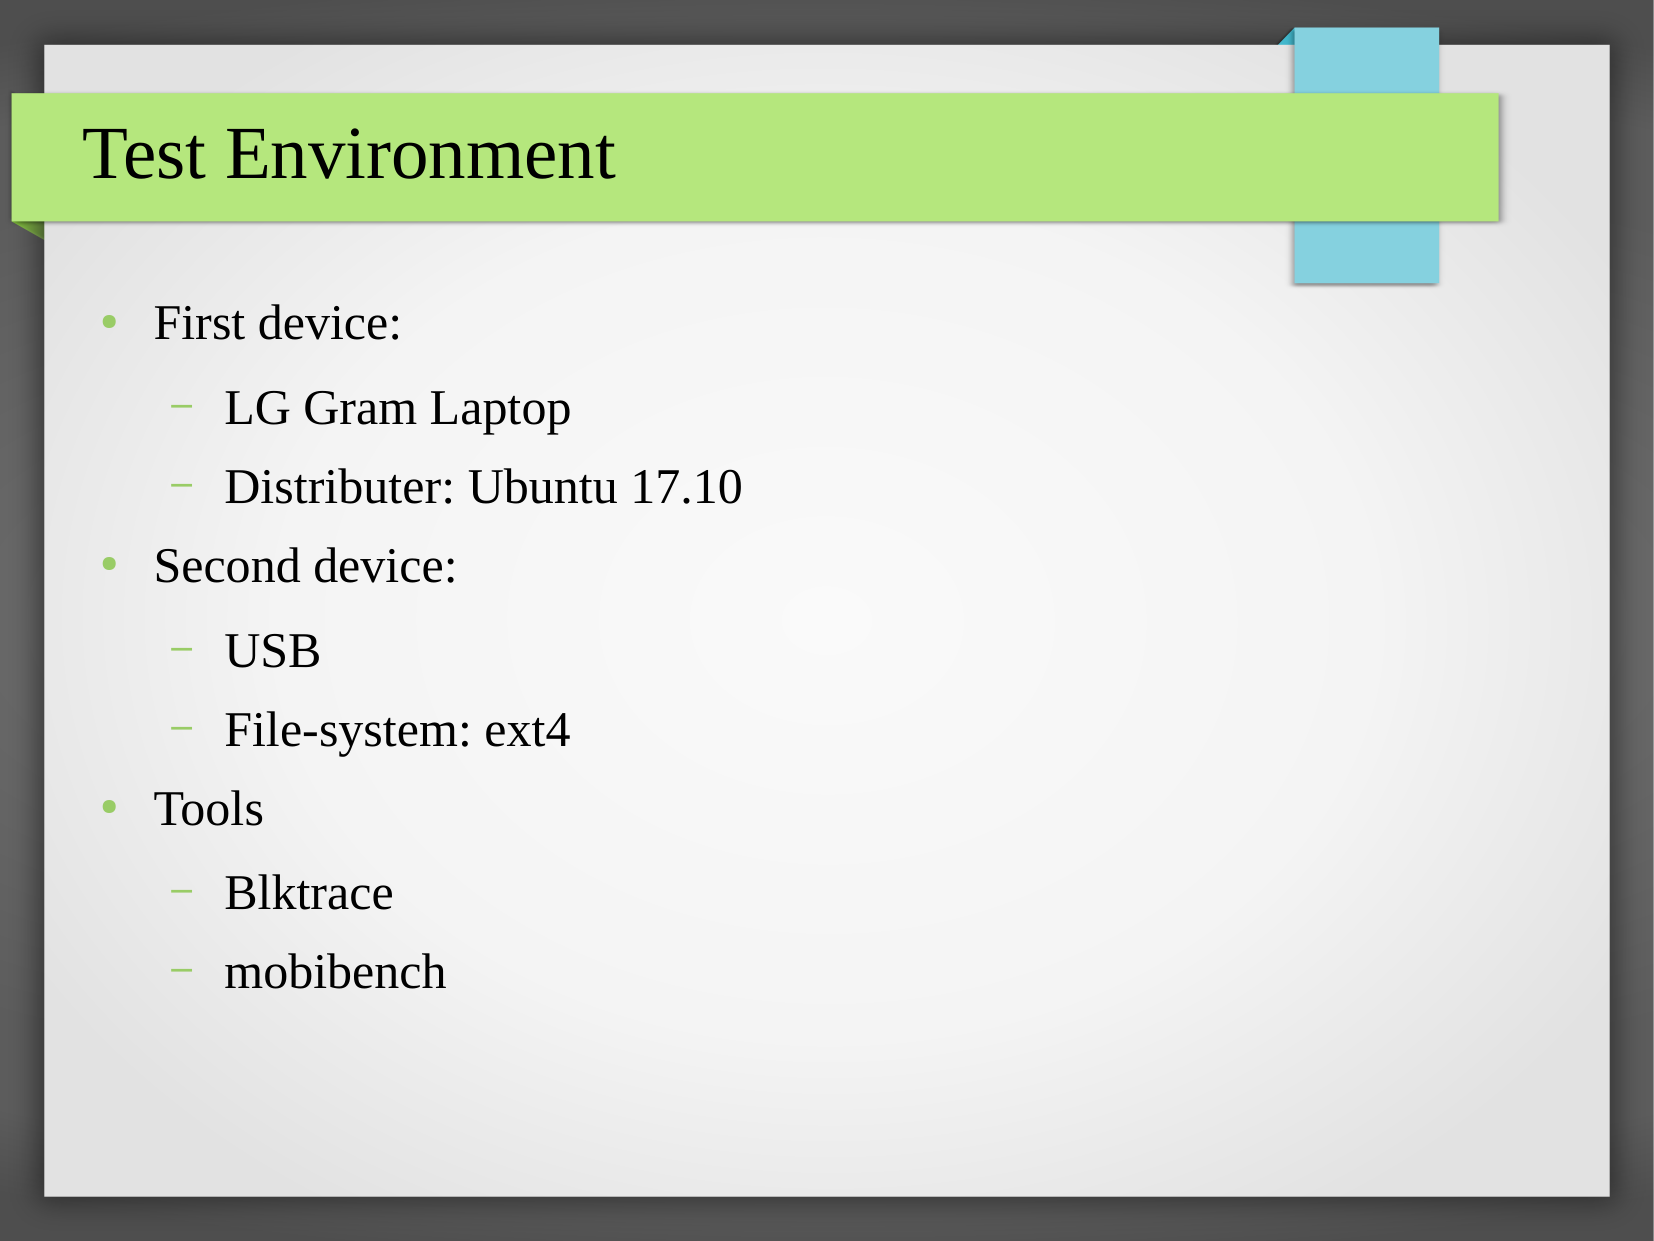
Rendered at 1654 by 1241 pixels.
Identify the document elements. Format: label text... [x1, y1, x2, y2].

title Test Environment [82, 94, 1264, 213]
picture [0, 0, 1654, 1241]
list First device: LG Gram Laptop Distributer: Ubuntu 17.10 Second device: USB File-system: ext4 Tools Blktrace mobibench [82, 295, 1571, 1015]
